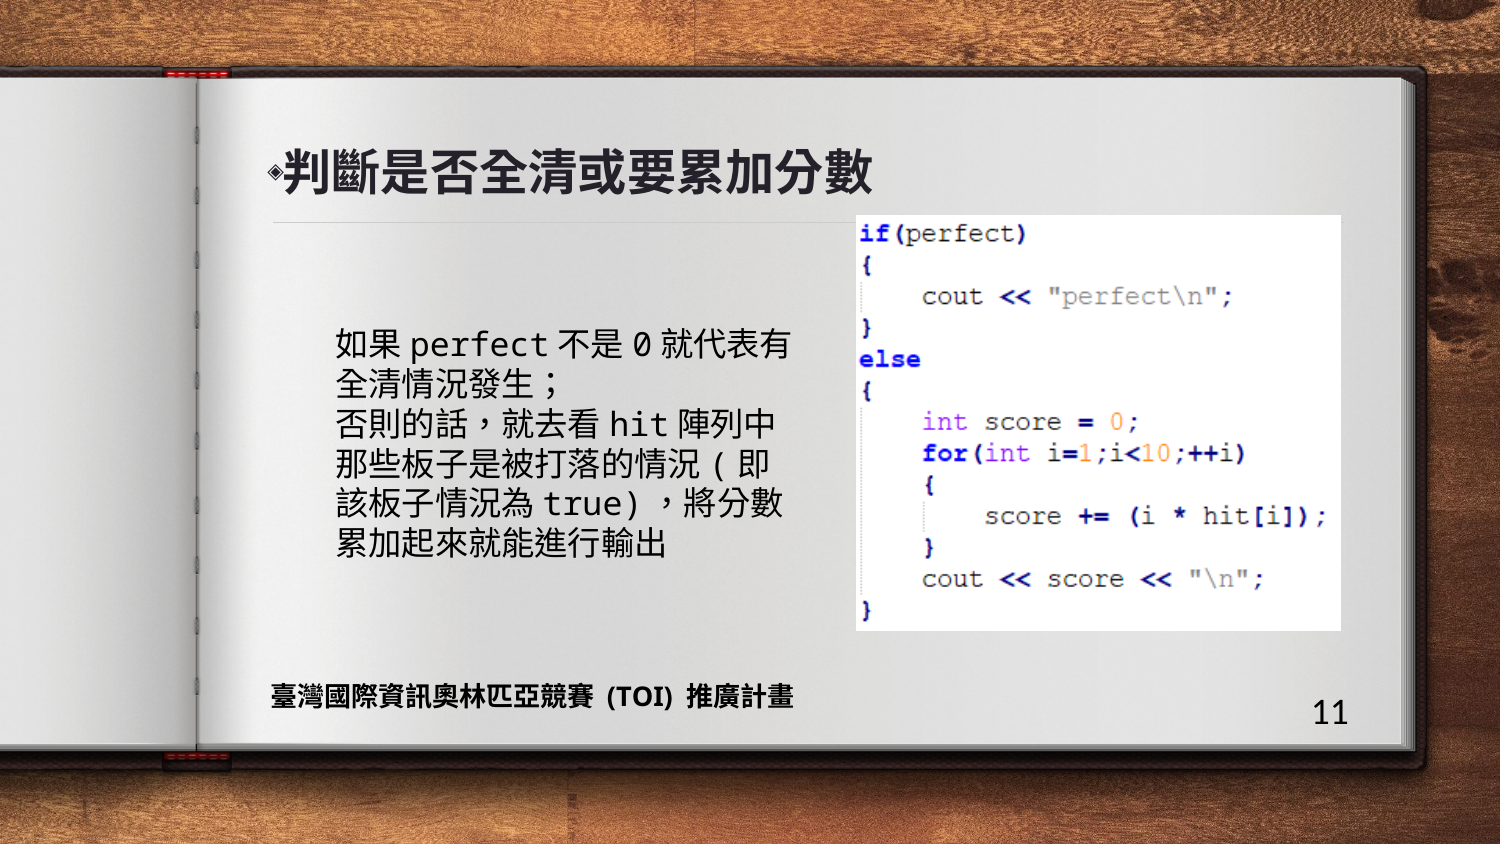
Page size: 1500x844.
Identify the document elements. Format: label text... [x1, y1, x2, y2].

text_box 如果perfect不是0就代表有全清情況發生； 否則的話，就去看hit陣列中那些板子是被打落的情況(即該板子情況為true)，將分數累加起來就能進行輸出 [320, 315, 816, 573]
text_box [1295, 672, 1386, 737]
picture [856, 215, 1341, 631]
list 判斷是否全清或要累加分數 [252, 126, 1194, 216]
